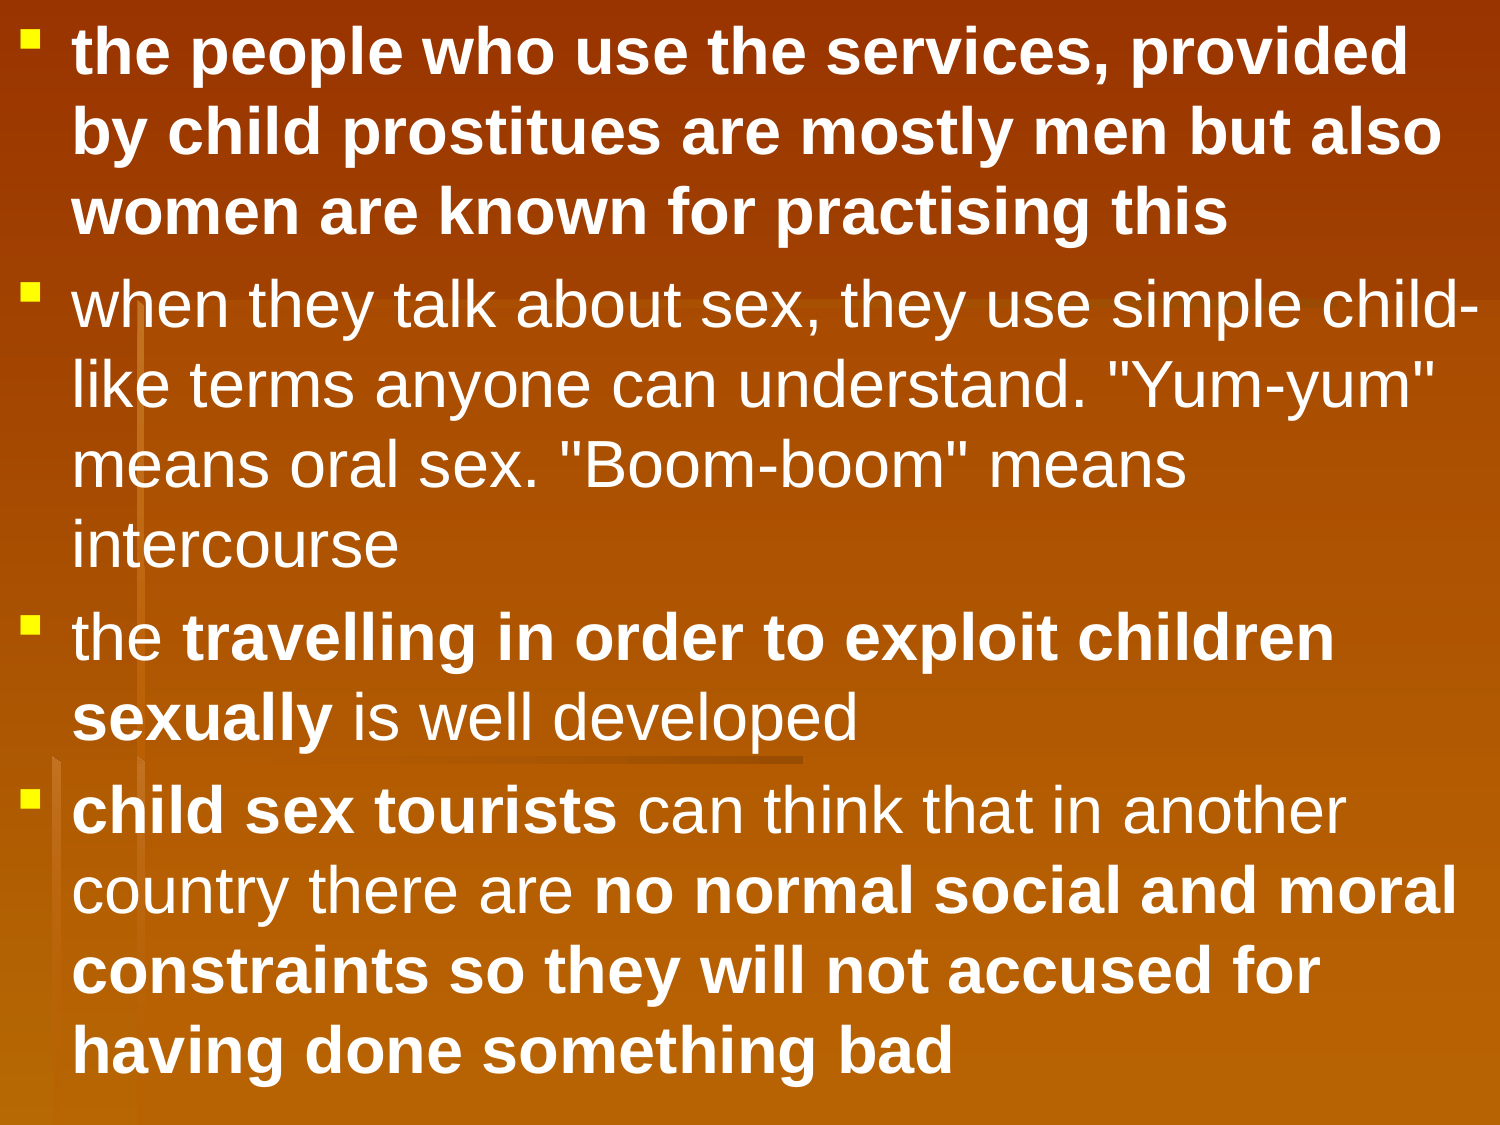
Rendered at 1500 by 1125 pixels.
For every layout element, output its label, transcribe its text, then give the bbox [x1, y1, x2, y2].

list the people who use the services, provided by child prostitues are mostly men but also women are known for practising this when they talk about sex, they use simple child-like terms anyone can understand. "Yum-yum" means oral sex. "Boom-boom" means intercourse the travelling in order to exploit children sexually is well developed child sex tourists can think that in another country there are no normal social and moral constraints so they will not accused for having done something bad [0, 0, 1500, 1125]
